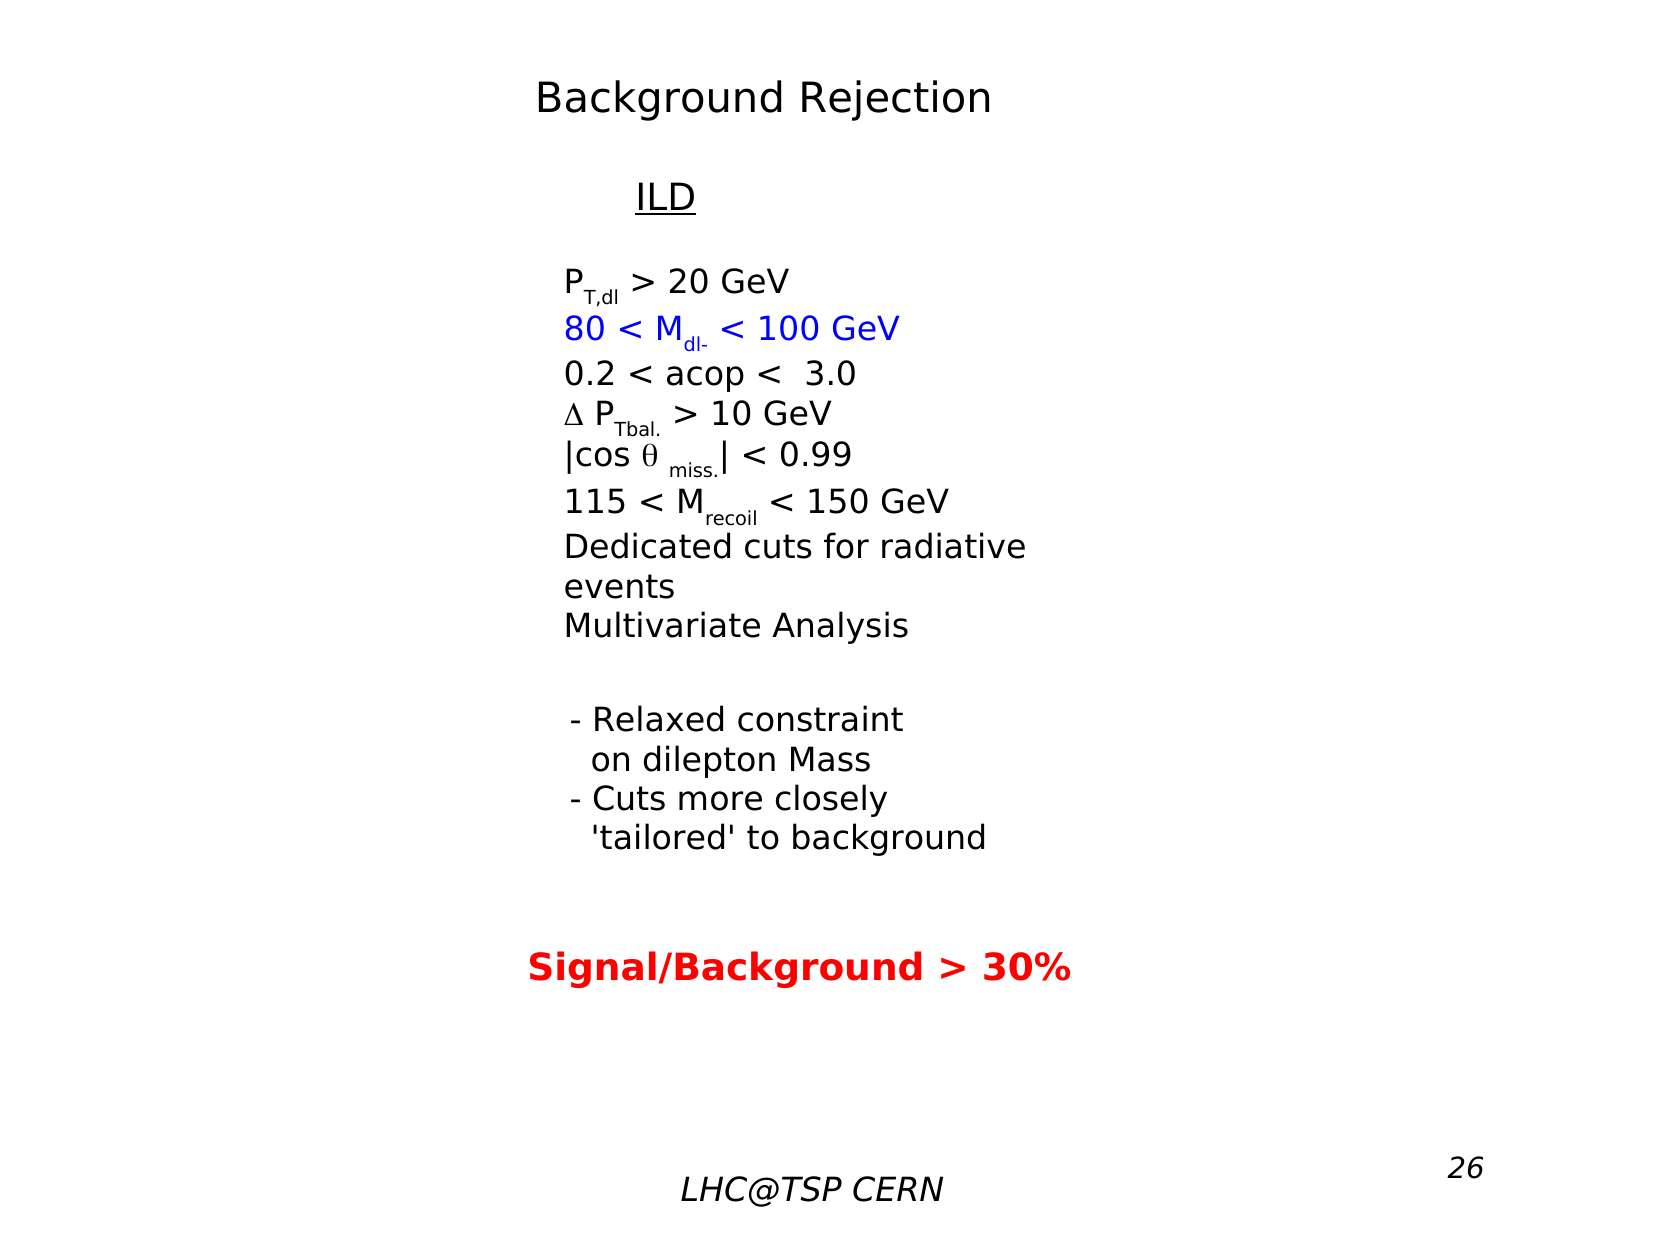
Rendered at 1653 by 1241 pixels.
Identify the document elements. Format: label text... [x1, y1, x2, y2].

text_box PT,dl > 20 GeV 80 < Mdl- < 100 GeV 0.2 < acop < 3.0 Δ PTbal. > 10 GeV |cos θ miss.| < 0.99 115 < Mrecoil < 150 GeV Dedicated cuts for radiative events Multivariate Analysis [548, 252, 1054, 667]
text_box Signal/Background > 30% [512, 937, 1126, 996]
text_box Background Rejection [520, 64, 1141, 129]
text_box ILD [620, 167, 794, 226]
text_box - Relaxed constraint on dilepton Mass - Cuts more closely 'tailored' to background [554, 692, 1046, 863]
